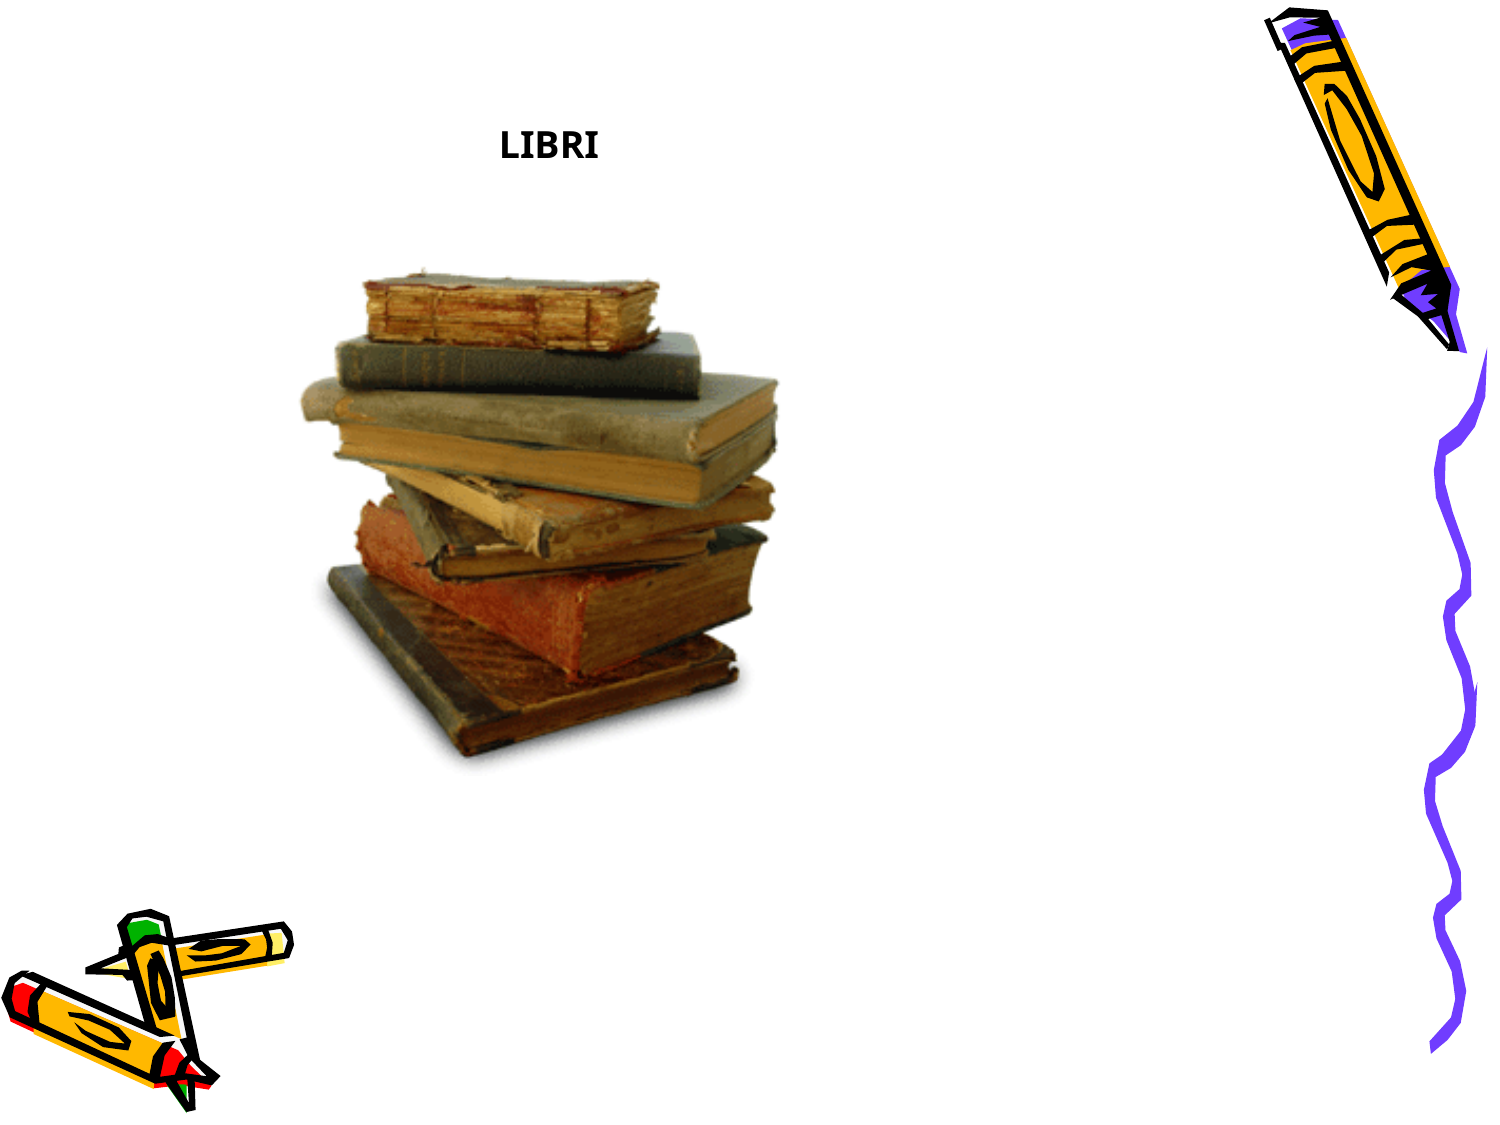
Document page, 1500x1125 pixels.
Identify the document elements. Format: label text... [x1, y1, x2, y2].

picture [289, 255, 795, 776]
text_box LIBRI [430, 113, 667, 174]
